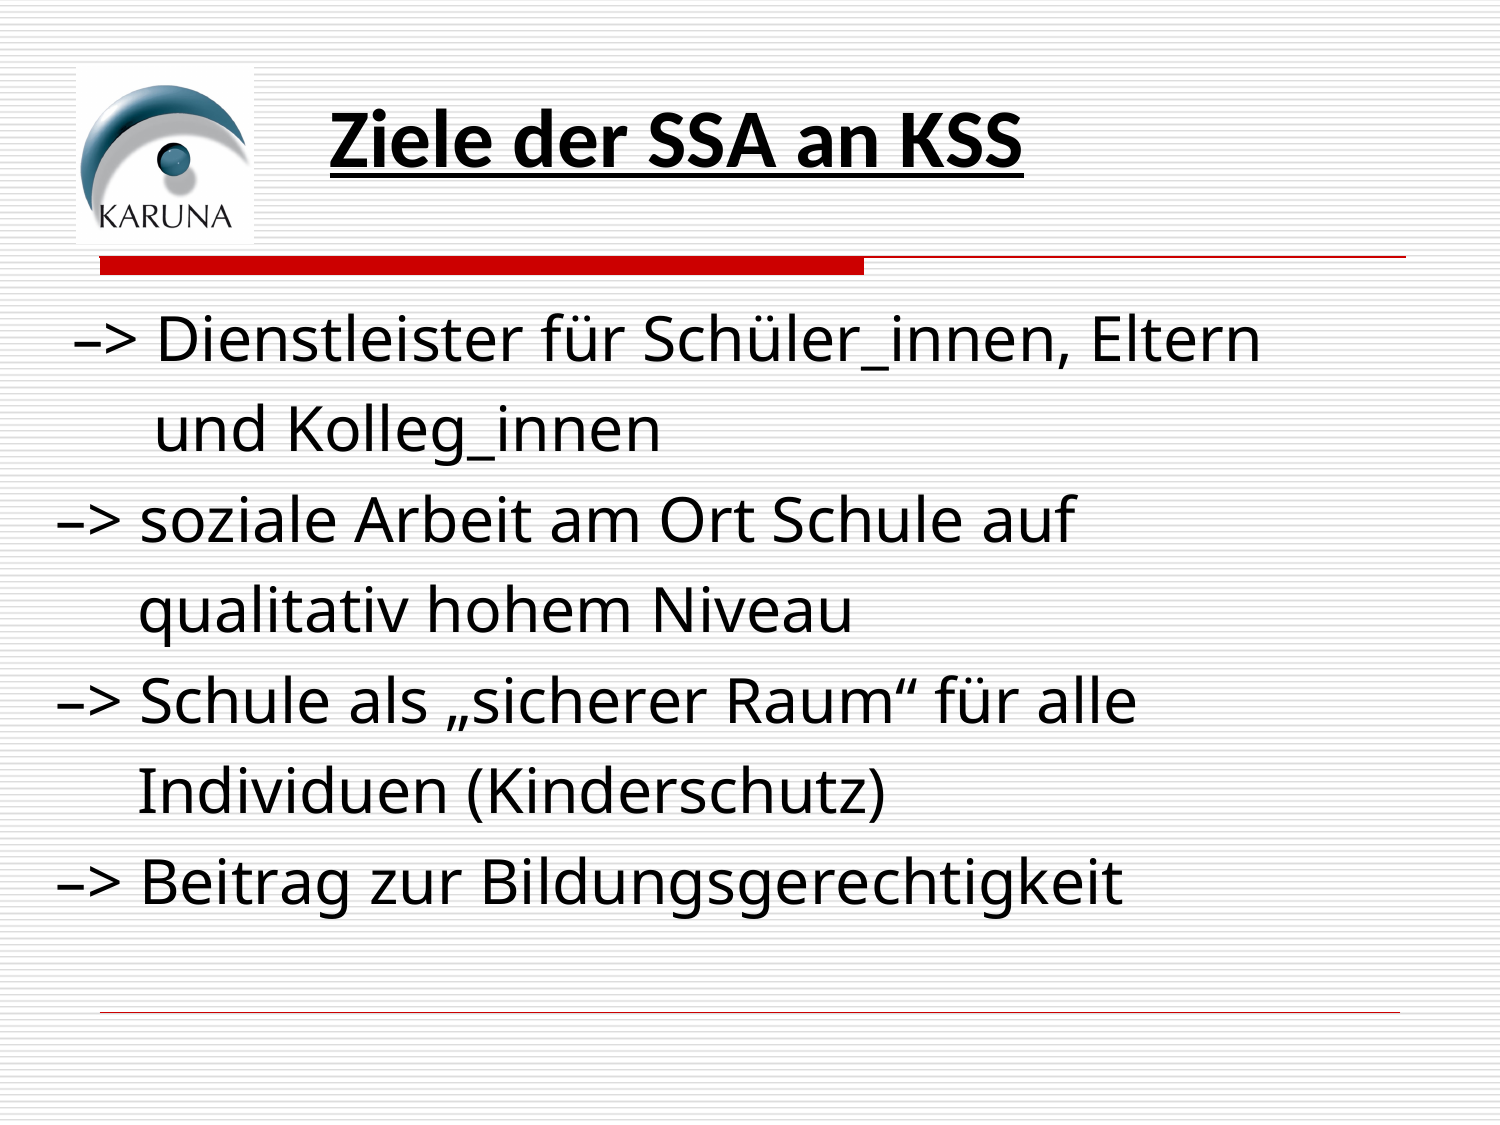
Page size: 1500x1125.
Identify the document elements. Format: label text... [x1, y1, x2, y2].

list –> Dienstleister für Schüler_innen, Eltern und Kolleg_innen –> soziale Arbeit am Ort Schule auf qualitativ hohem Niveau –> Schule als „sicherer Raum“ für alle Individuen (Kinderschutz) –> Beitrag zur Bildungsgerechtigkeit [41, 290, 1447, 1071]
picture [0, 0, 1500, 1125]
title Ziele der SSA an KSS [314, 97, 1178, 192]
